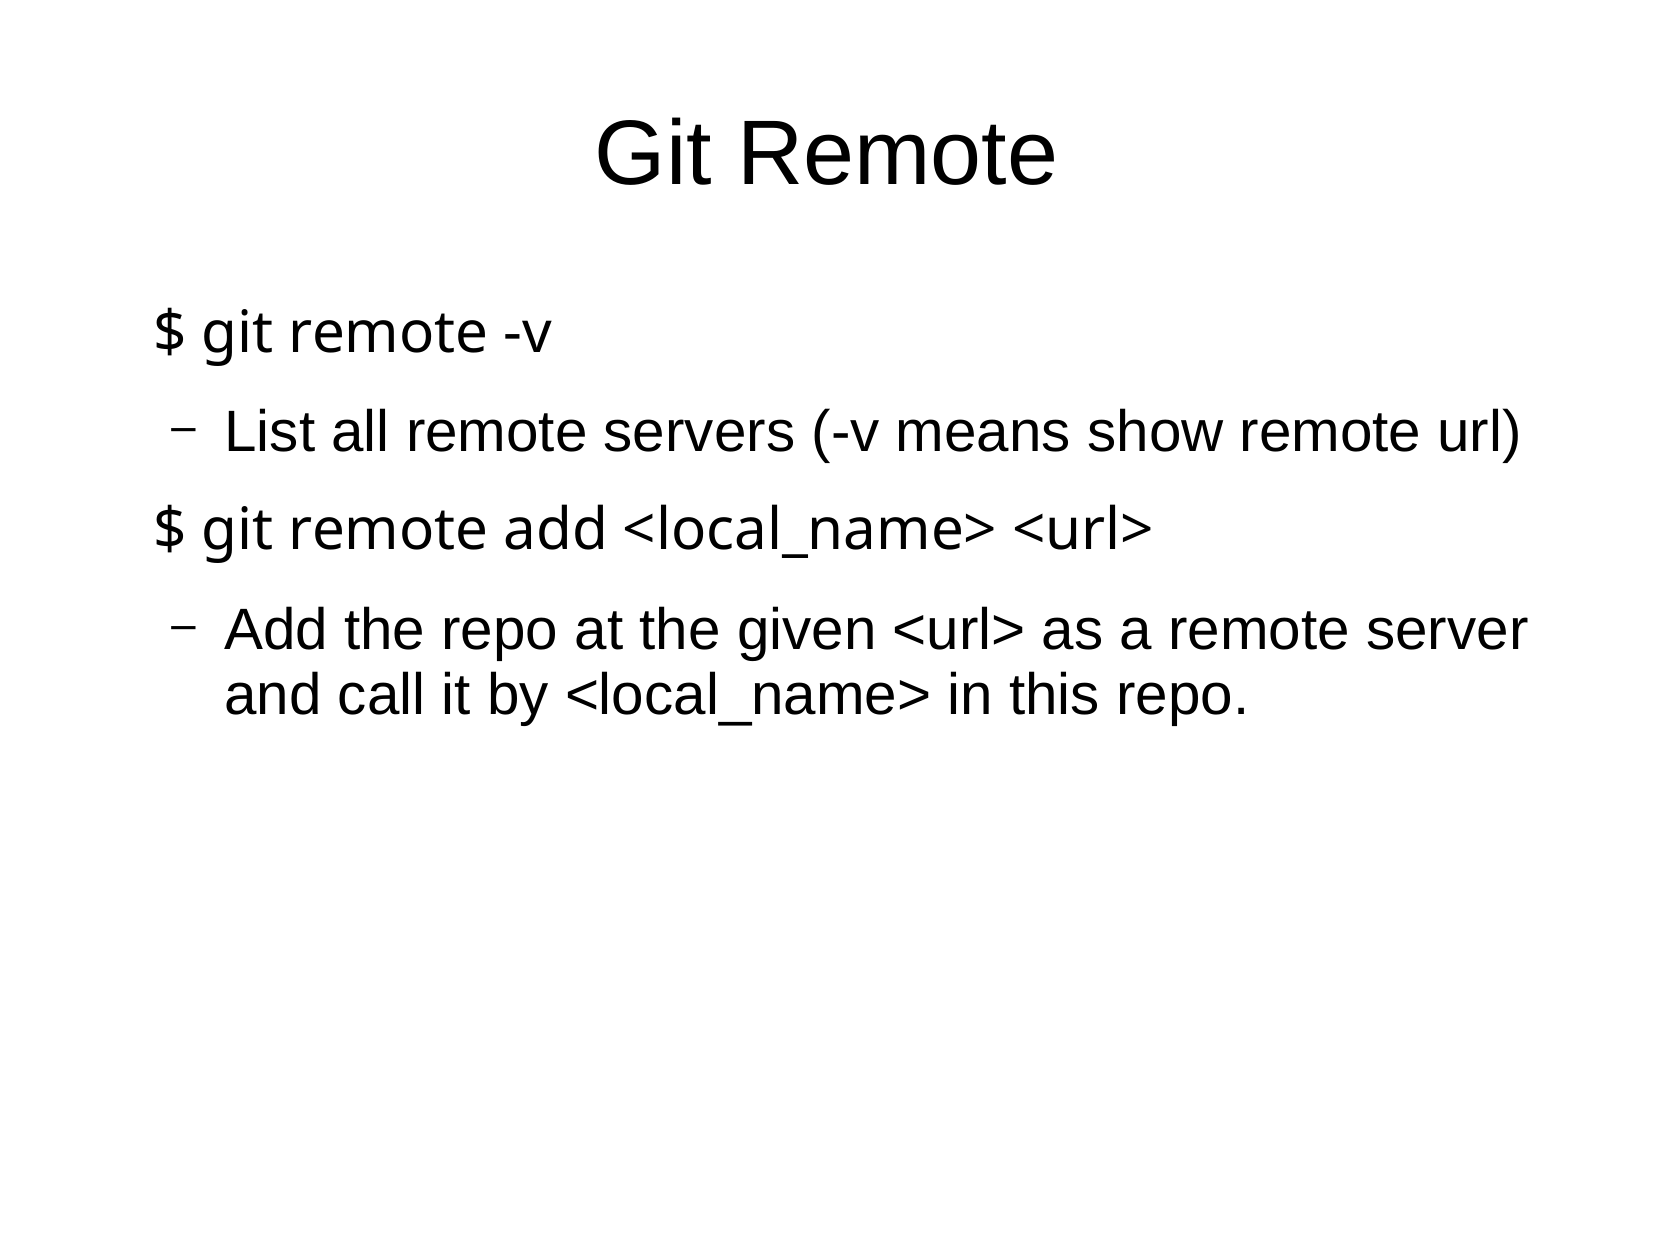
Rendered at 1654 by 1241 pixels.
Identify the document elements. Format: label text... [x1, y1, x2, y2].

list $ git remote -v List all remote servers (-v means show remote url) $ git remote add <local_name> <url> Add the repo at the given <url> as a remote server and call it by <local_name> in this repo. [82, 290, 1571, 1010]
title Git Remote [82, 49, 1571, 257]
